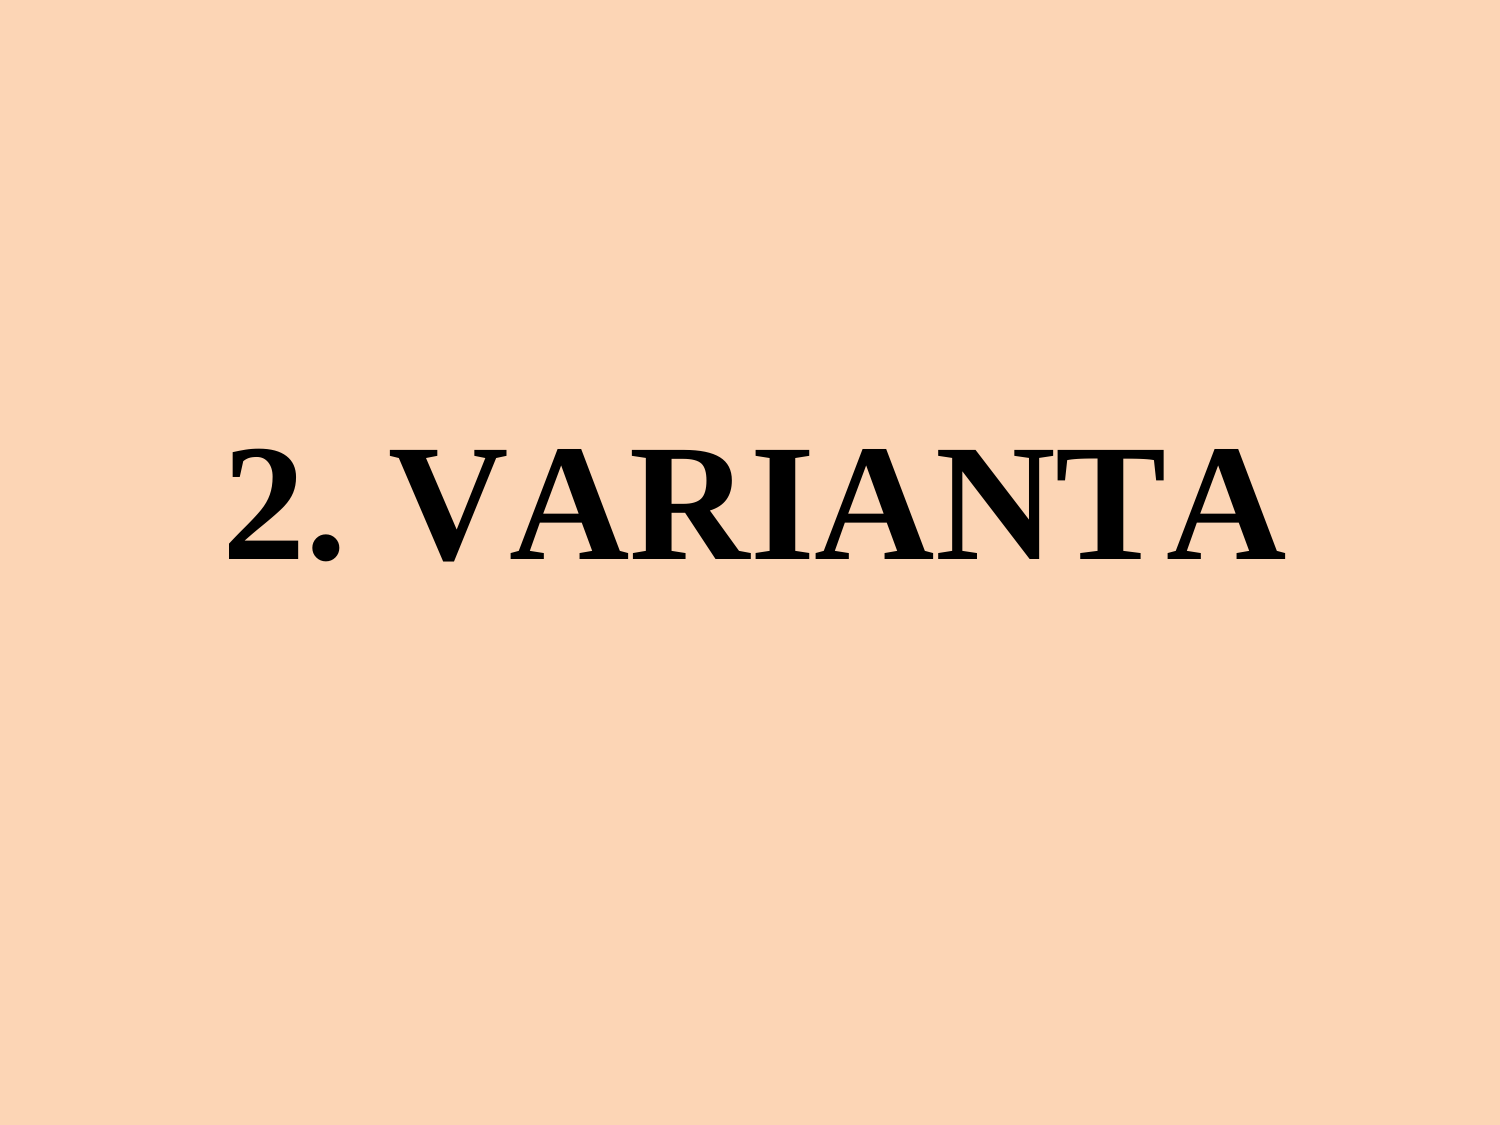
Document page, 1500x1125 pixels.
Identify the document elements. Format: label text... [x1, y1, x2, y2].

text_box 2. VARIANTA [207, 385, 1307, 601]
